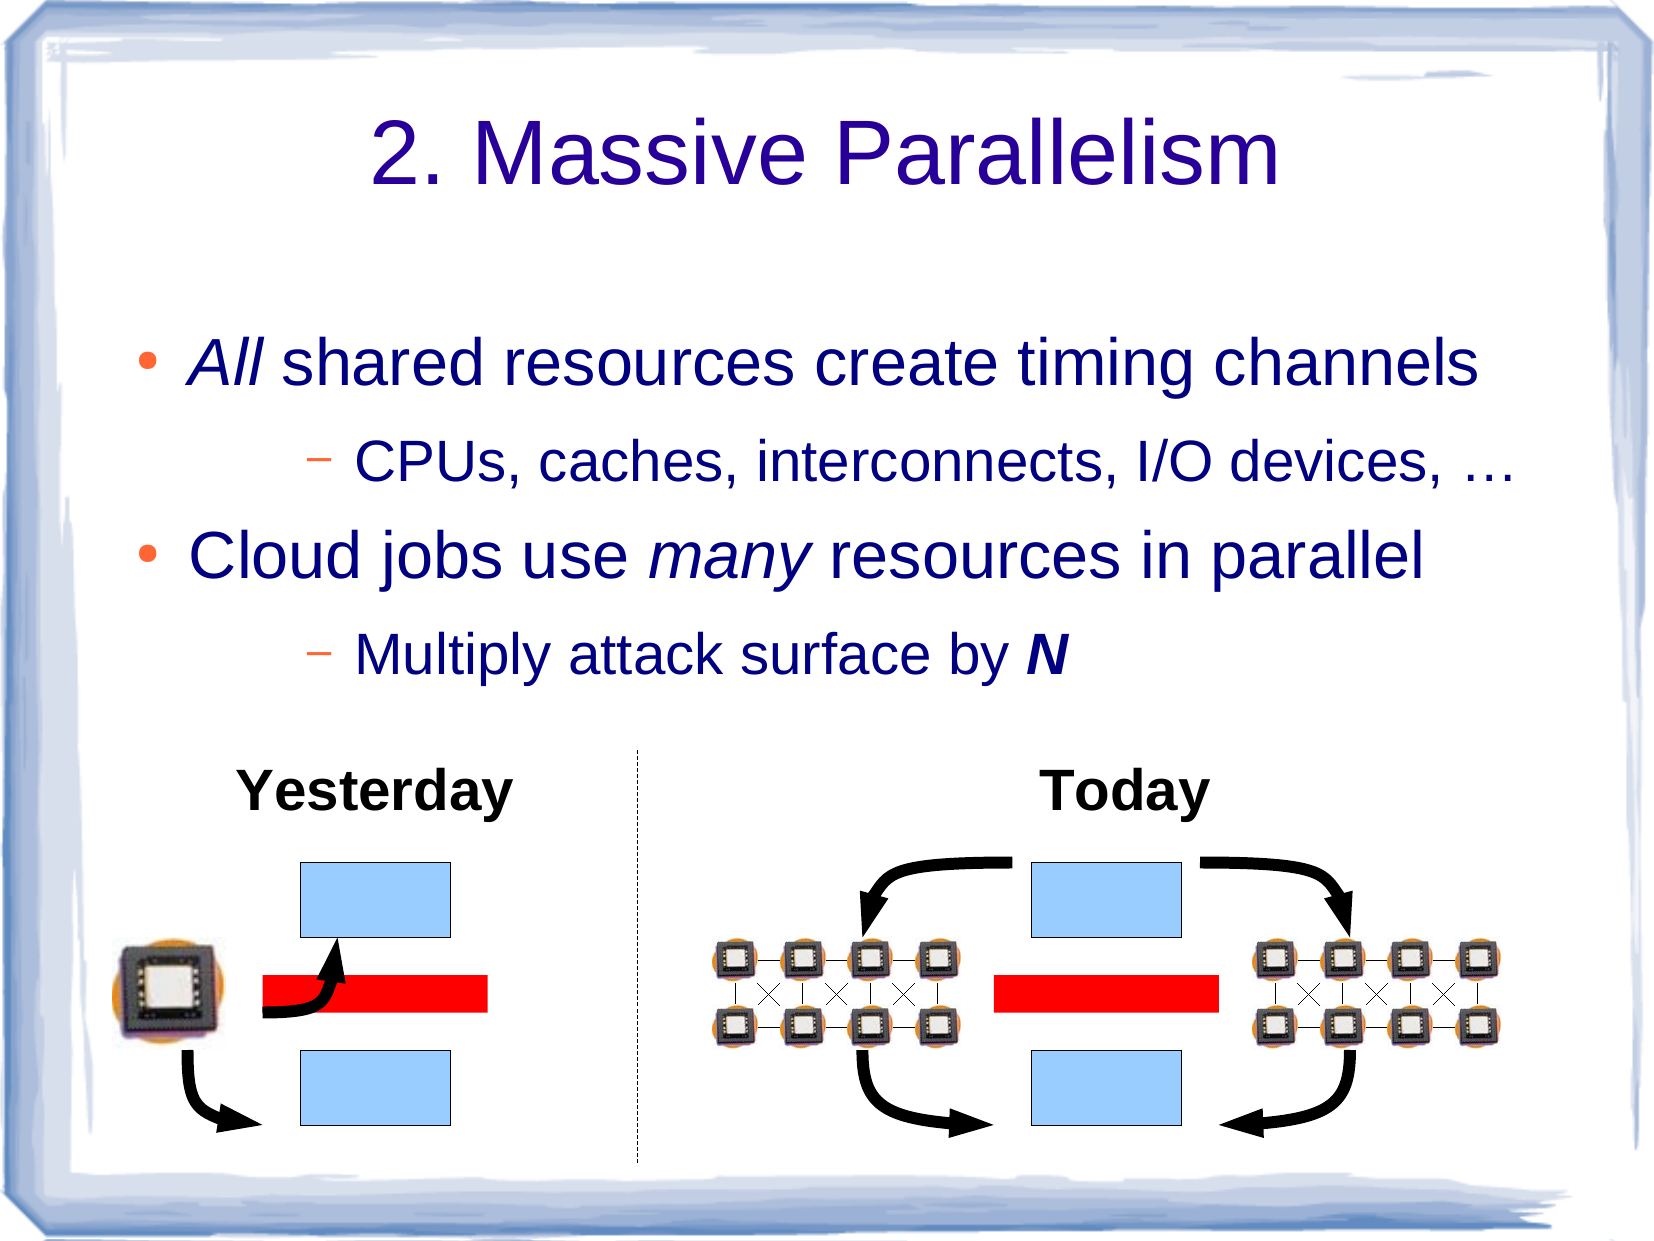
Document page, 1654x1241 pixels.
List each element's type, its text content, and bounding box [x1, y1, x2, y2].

title 2. Massive Parallelism [82, 49, 1571, 257]
text_box [300, 1050, 451, 1126]
text_box Yesterday [187, 750, 563, 830]
list All shared resources create timing channels CPUs, caches, interconnects, I/O devices, … Cloud jobs use many resources in parallel Multiply attack surface by N [118, 324, 1571, 687]
text_box [262, 975, 324, 1006]
text_box [300, 862, 451, 938]
picture [0, 0, 1654, 1241]
text_box [316, 975, 488, 1013]
text_box [1031, 862, 1182, 938]
text_box [1031, 1050, 1182, 1126]
text_box [993, 975, 1219, 1013]
text_box Today [937, 750, 1313, 830]
